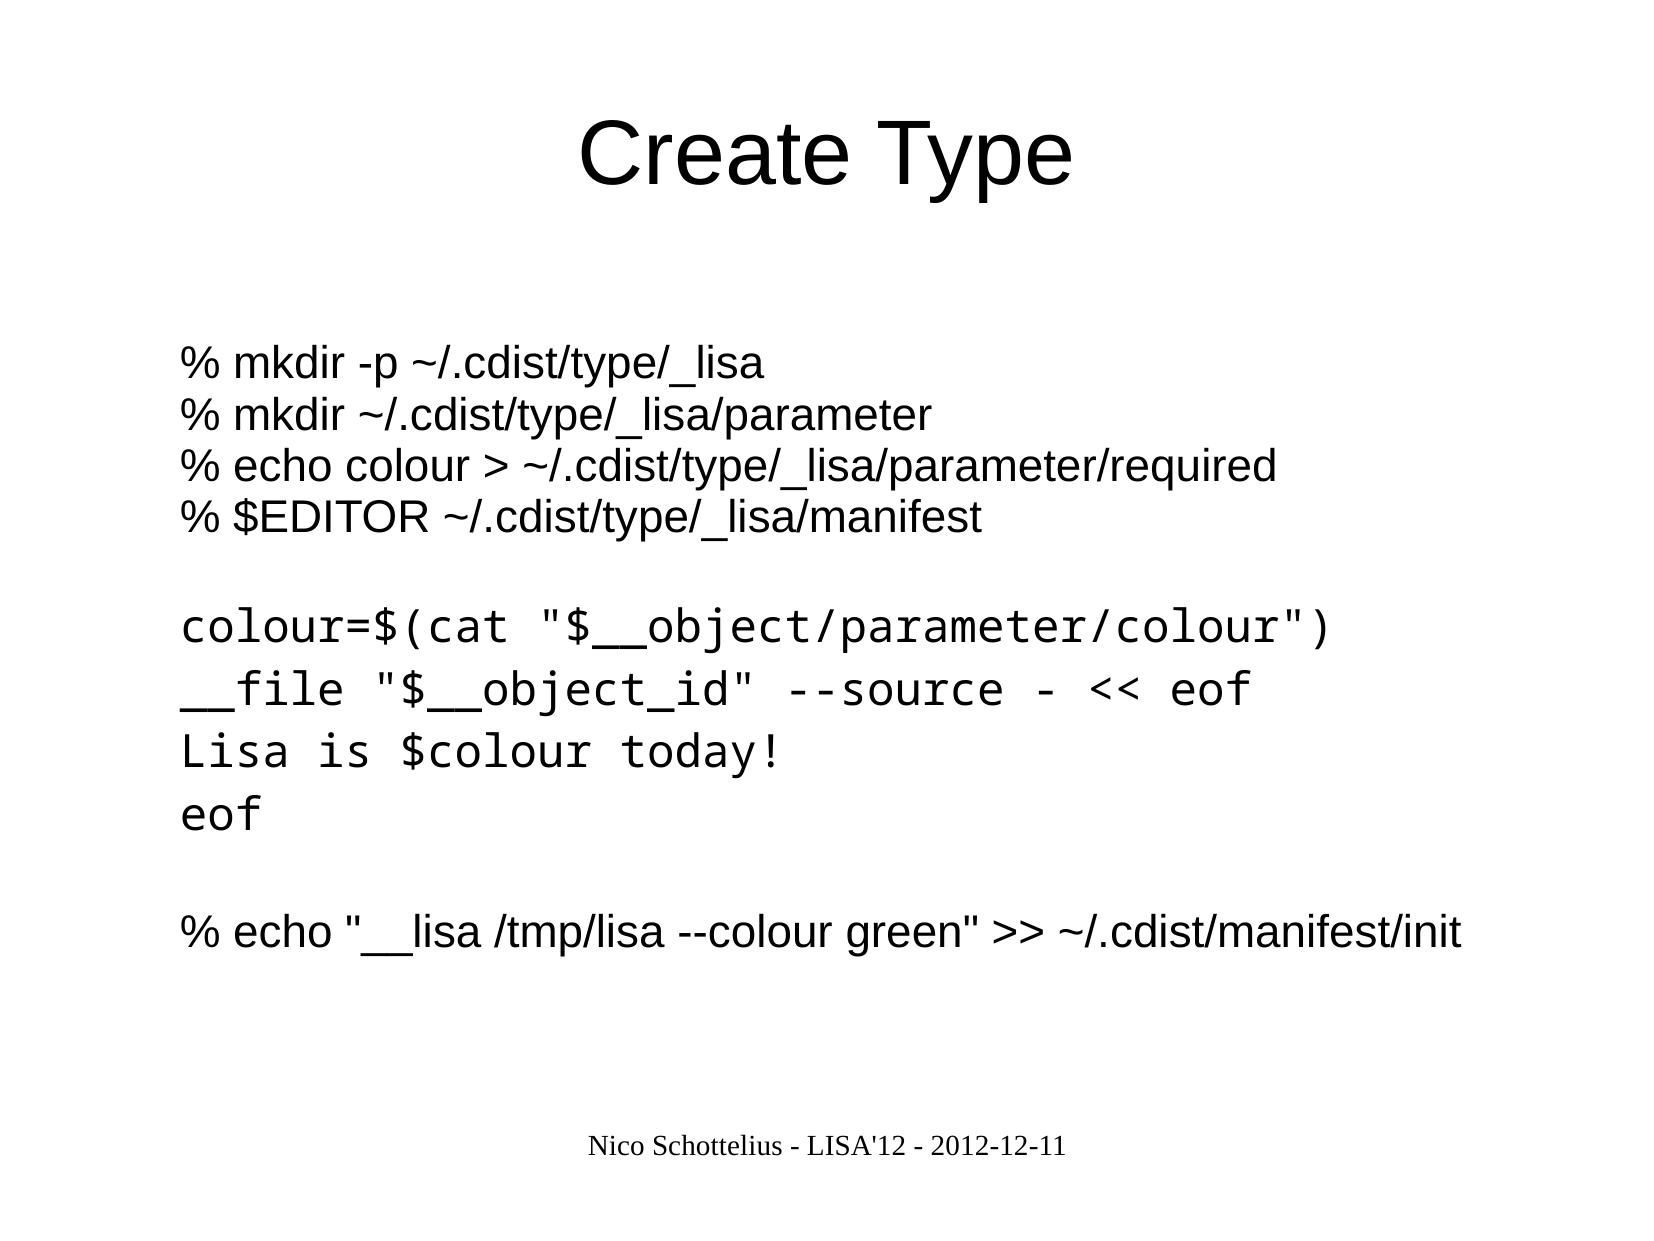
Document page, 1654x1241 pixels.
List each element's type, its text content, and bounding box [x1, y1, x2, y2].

title Create Type [82, 49, 1571, 257]
text_box % mkdir -p ~/.cdist/type/_lisa % mkdir ~/.cdist/type/_lisa/parameter % echo colour > ~/.cdist/type/_lisa/parameter/required % $EDITOR ~/.cdist/type/_lisa/manifest colour=$(cat "$__object/parameter/colour") __file "$__object_id" --source - << eof Lisa is $colour today! eof % echo "__lisa /tmp/lisa --colour green" >> ~/.cdist/manifest/init [165, 330, 1546, 954]
